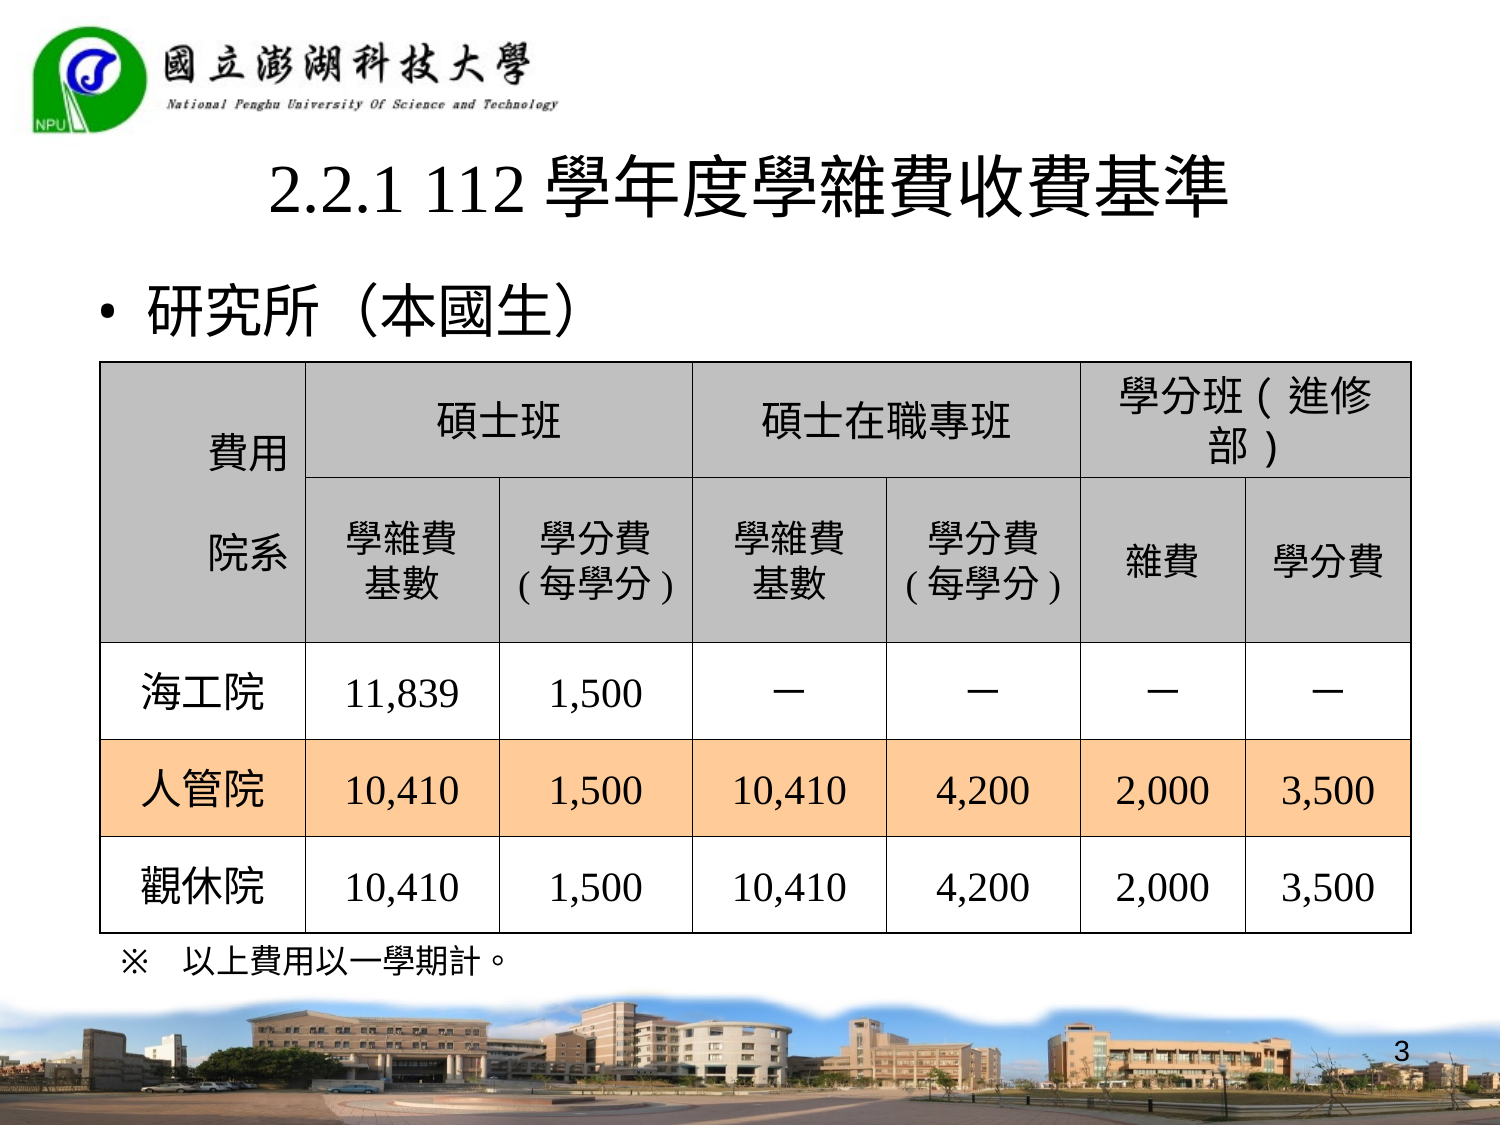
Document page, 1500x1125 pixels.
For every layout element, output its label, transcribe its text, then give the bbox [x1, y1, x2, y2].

table_cell － [887, 643, 1080, 739]
table_cell 學分費 (每學分) [500, 478, 692, 642]
table_cell 4,200 [887, 740, 1080, 836]
table_cell 海工院 [101, 643, 305, 739]
table_cell － [1081, 643, 1245, 739]
table_cell － [693, 643, 886, 739]
table_header 碩士班 [306, 363, 692, 477]
table_cell 11,839 [306, 643, 499, 739]
table_cell 4,200 [887, 837, 1080, 932]
table_cell 1,500 [500, 643, 692, 739]
table_cell 雜費 [1081, 478, 1245, 642]
table_cell 3,500 [1246, 740, 1410, 836]
table_cell 10,410 [306, 740, 499, 836]
text_box <編號> [1074, 1024, 1426, 1103]
table_header 費用 院系 [101, 363, 305, 642]
table_cell 學雜費 基數 [693, 478, 886, 642]
table_cell 1,500 [500, 740, 692, 836]
table_cell 2,000 [1081, 837, 1245, 932]
table_cell 10,410 [693, 837, 886, 932]
picture [0, 0, 1500, 1125]
list 研究所（本國生） [75, 267, 1426, 1005]
table_cell 3,500 [1246, 837, 1410, 932]
table_cell 1,500 [500, 837, 692, 932]
table_cell ※ 以上費用以一學期計。 [100, 934, 1411, 994]
table_cell 10,410 [306, 837, 499, 932]
table_cell 2,000 [1081, 740, 1245, 836]
table_cell 學分費 [1246, 478, 1410, 642]
table_cell 學分費 (每學分) [887, 478, 1080, 642]
table_cell 10,410 [693, 740, 886, 836]
table_cell － [1246, 643, 1410, 739]
table_cell 學雜費 基數 [306, 478, 499, 642]
table_cell 觀休院 [101, 837, 305, 932]
table_header 學分班(進修部) [1081, 363, 1410, 477]
table_header 碩士在職專班 [693, 363, 1080, 477]
table_cell 人管院 [101, 740, 305, 836]
title 2.2.1 112學年度學雜費收費基準 [75, 126, 1426, 244]
